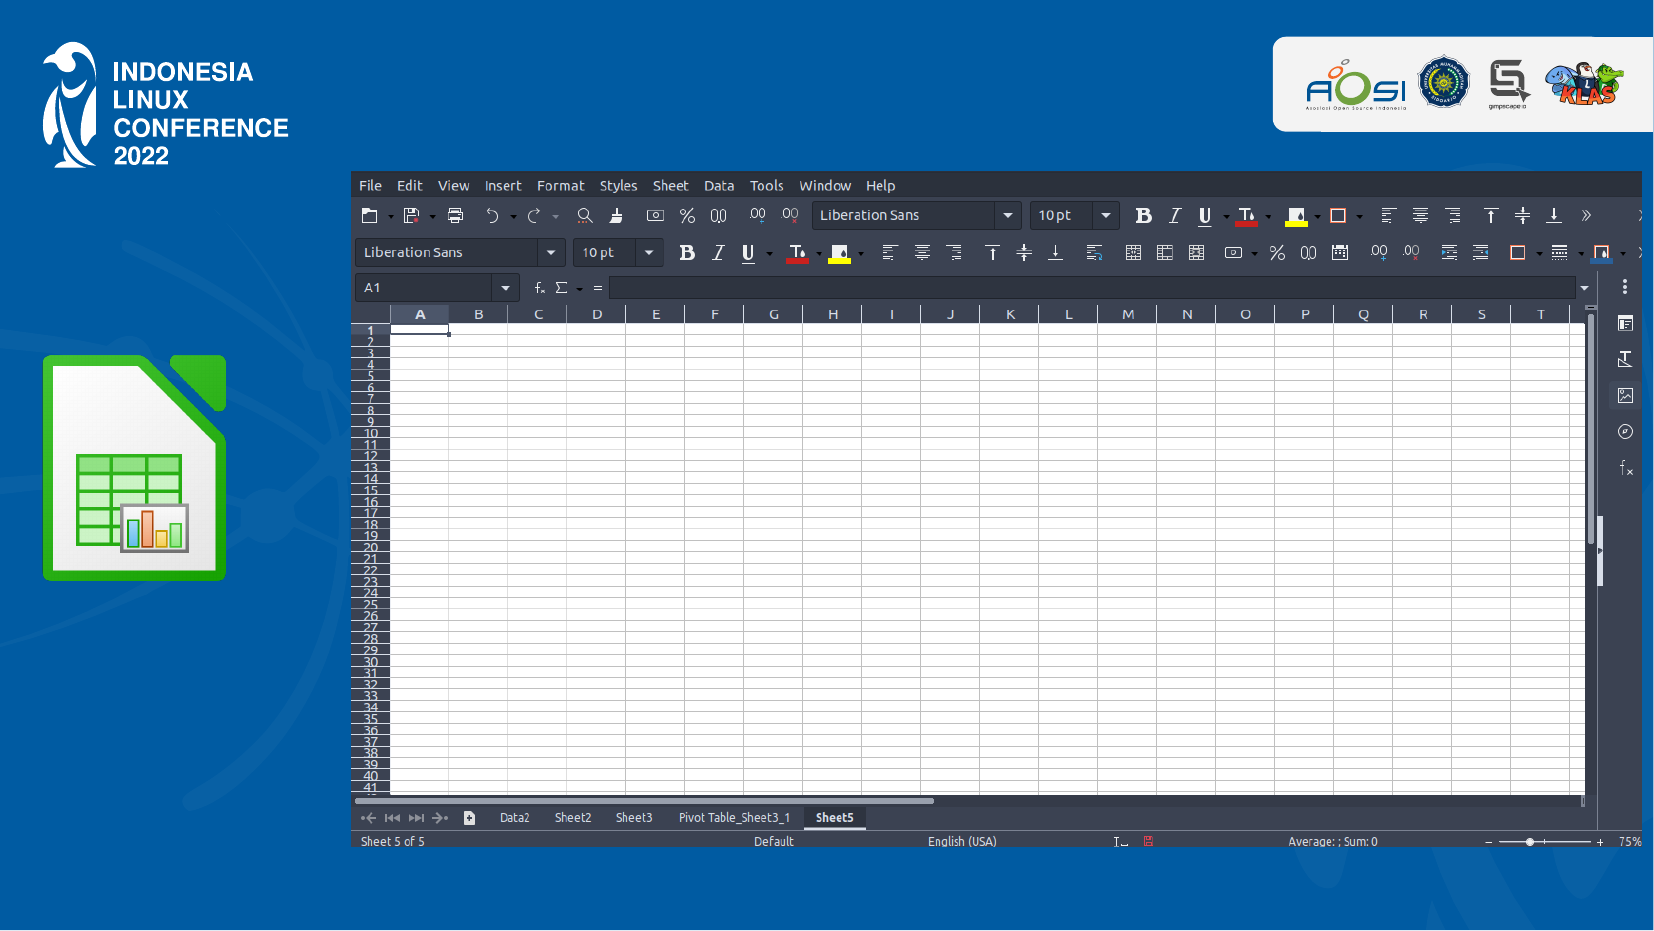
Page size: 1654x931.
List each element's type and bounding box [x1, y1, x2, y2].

picture [21, 355, 247, 581]
picture [1545, 62, 1624, 105]
picture [351, 171, 1642, 847]
picture [1417, 54, 1471, 108]
